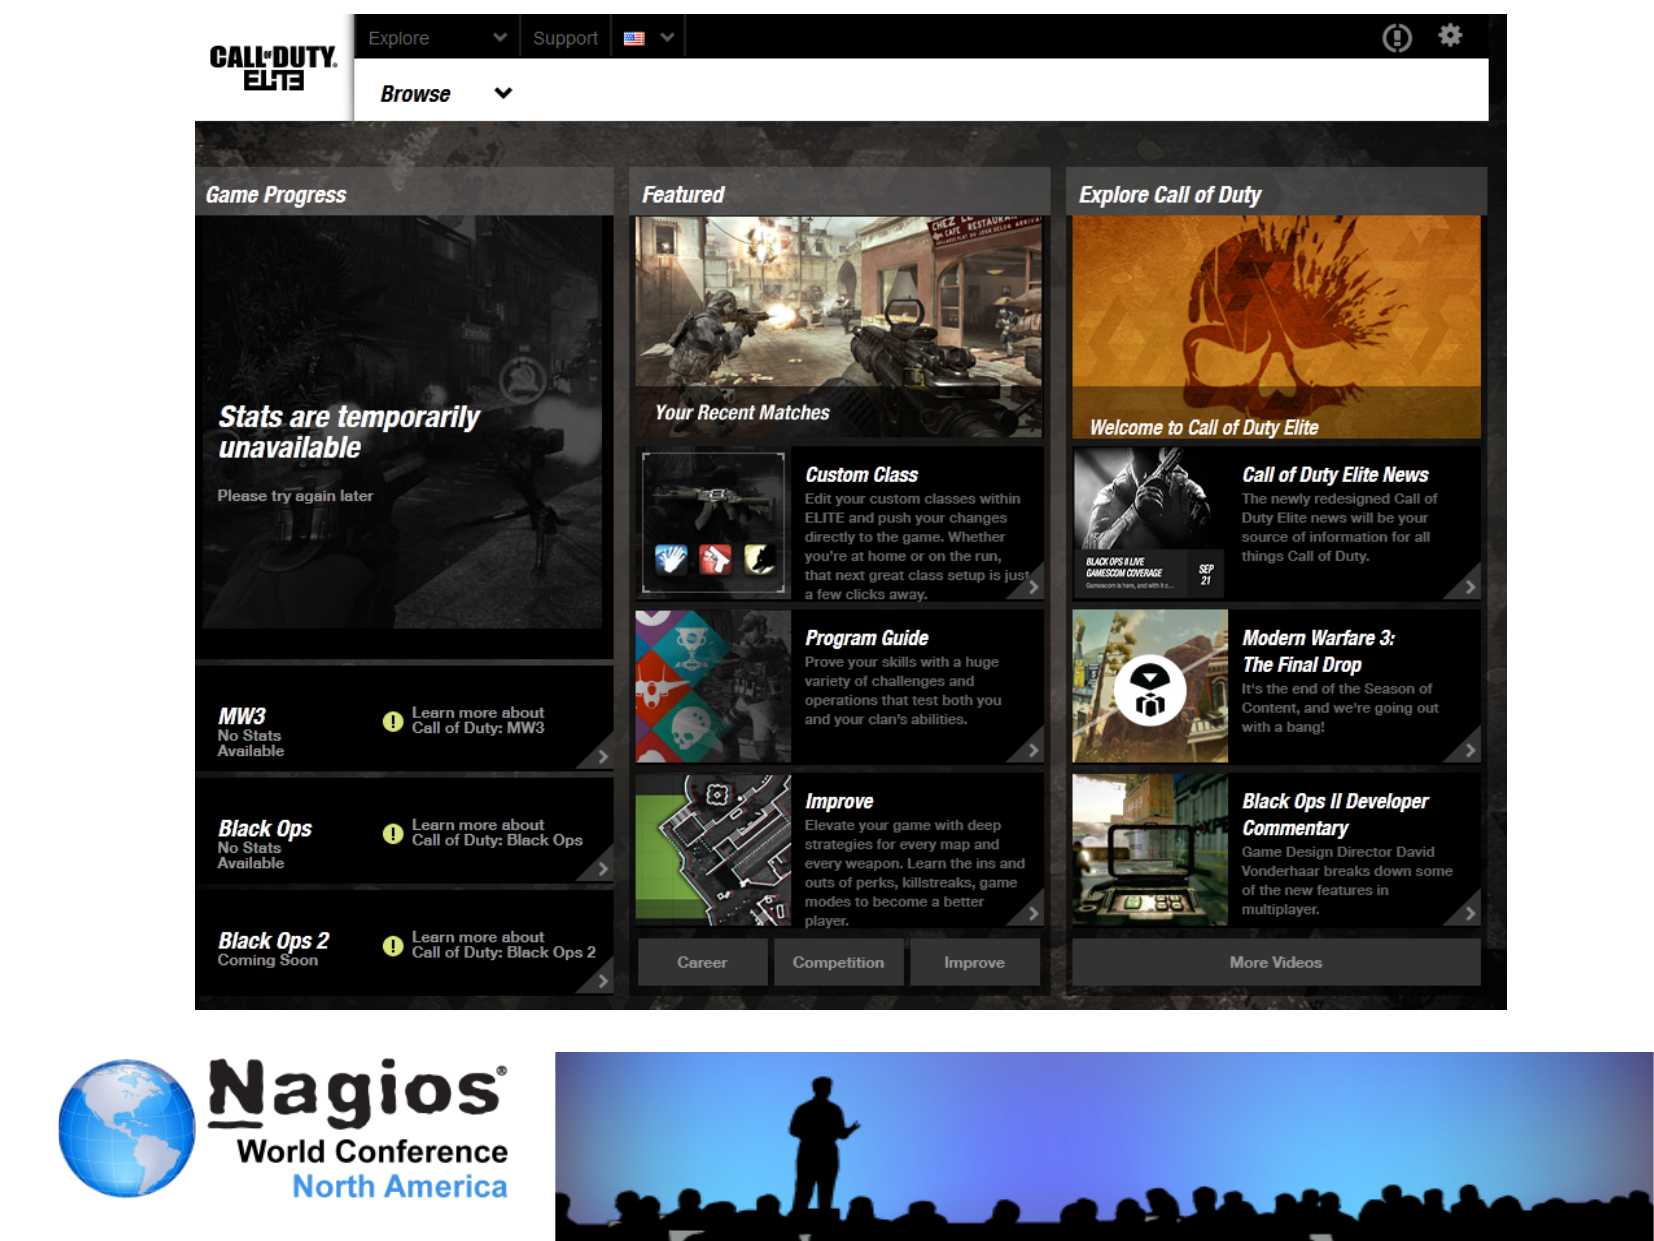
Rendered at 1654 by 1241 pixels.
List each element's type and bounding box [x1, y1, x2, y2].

picture [195, 14, 1507, 1010]
picture [58, 1058, 509, 1228]
picture [555, 1052, 1654, 1241]
